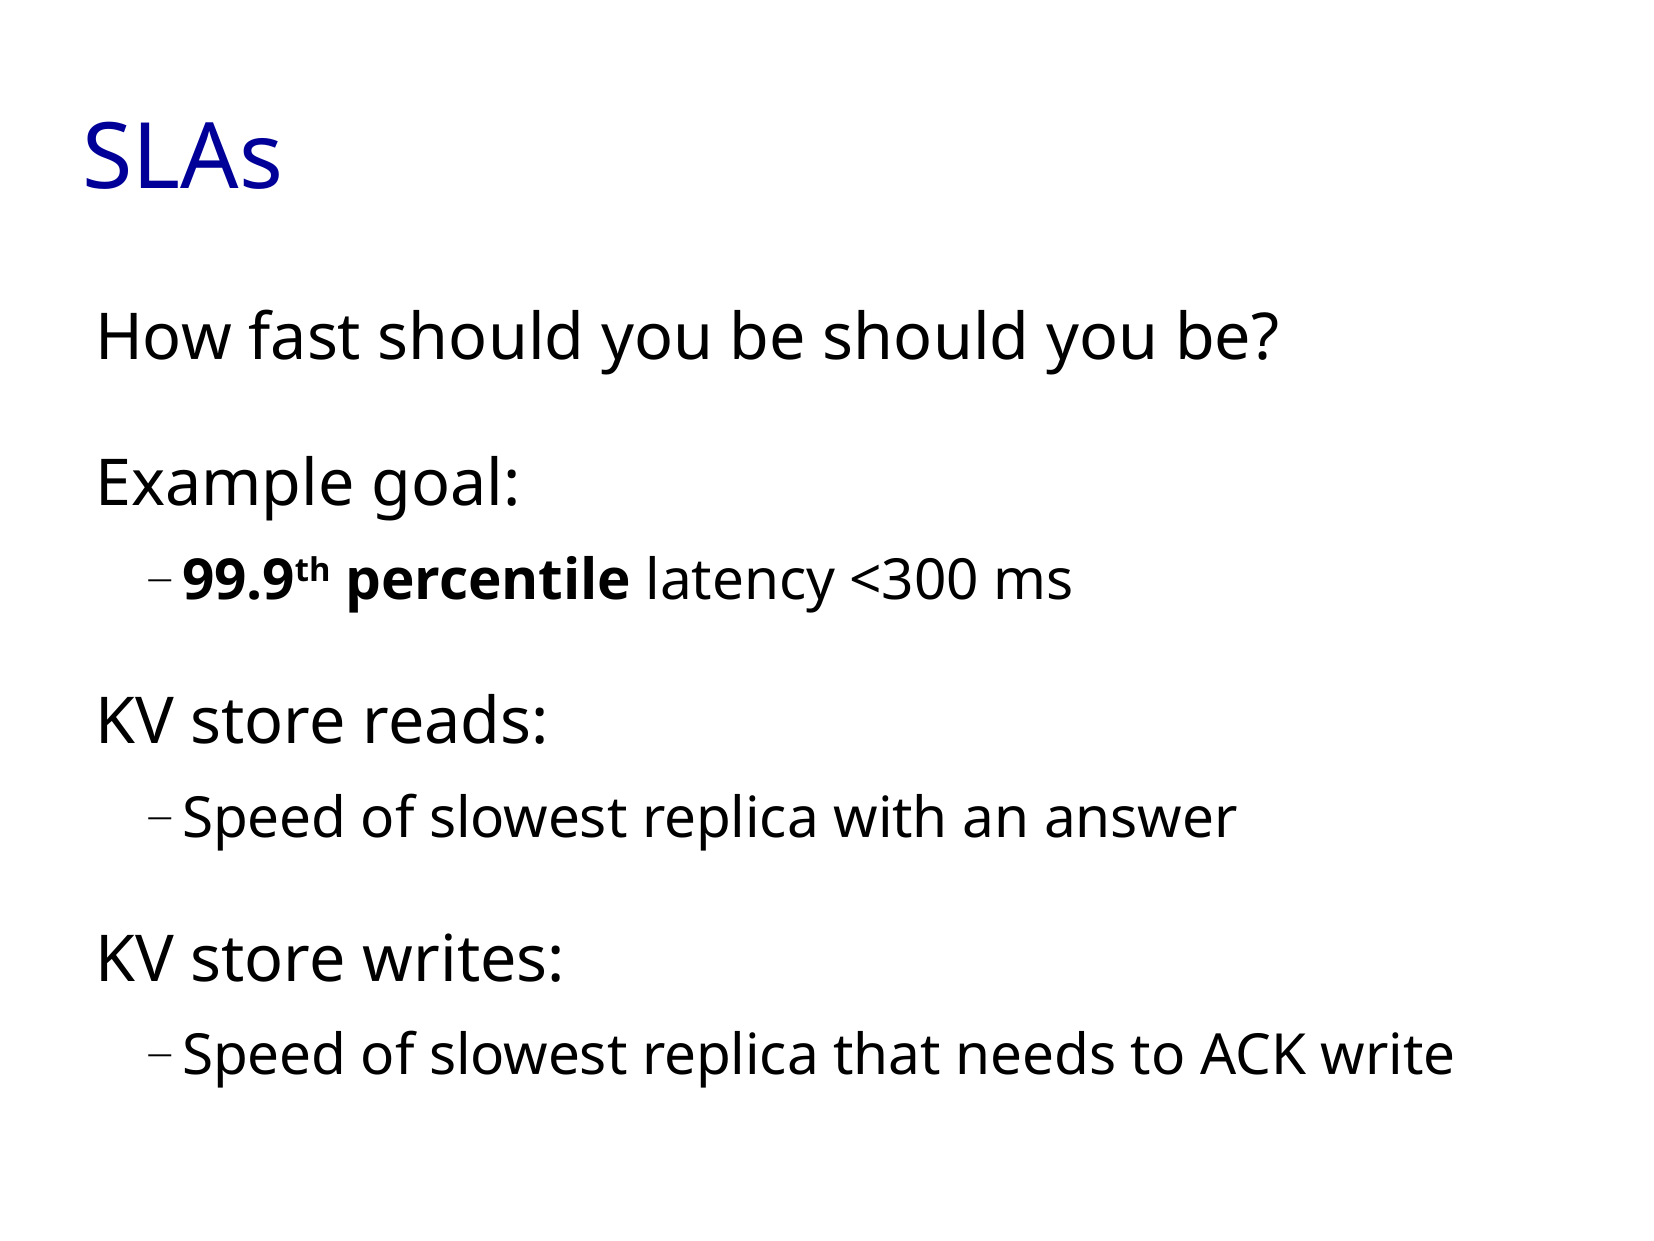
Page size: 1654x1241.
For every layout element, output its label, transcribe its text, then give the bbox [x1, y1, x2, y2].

list How fast should you be should you be? Example goal: 99.9th percentile latency <300 ms KV store reads: Speed of slowest replica with an answer KV store writes: Speed of slowest replica that needs to ACK write [60, 290, 1571, 1096]
title SLAs [82, 49, 1571, 257]
